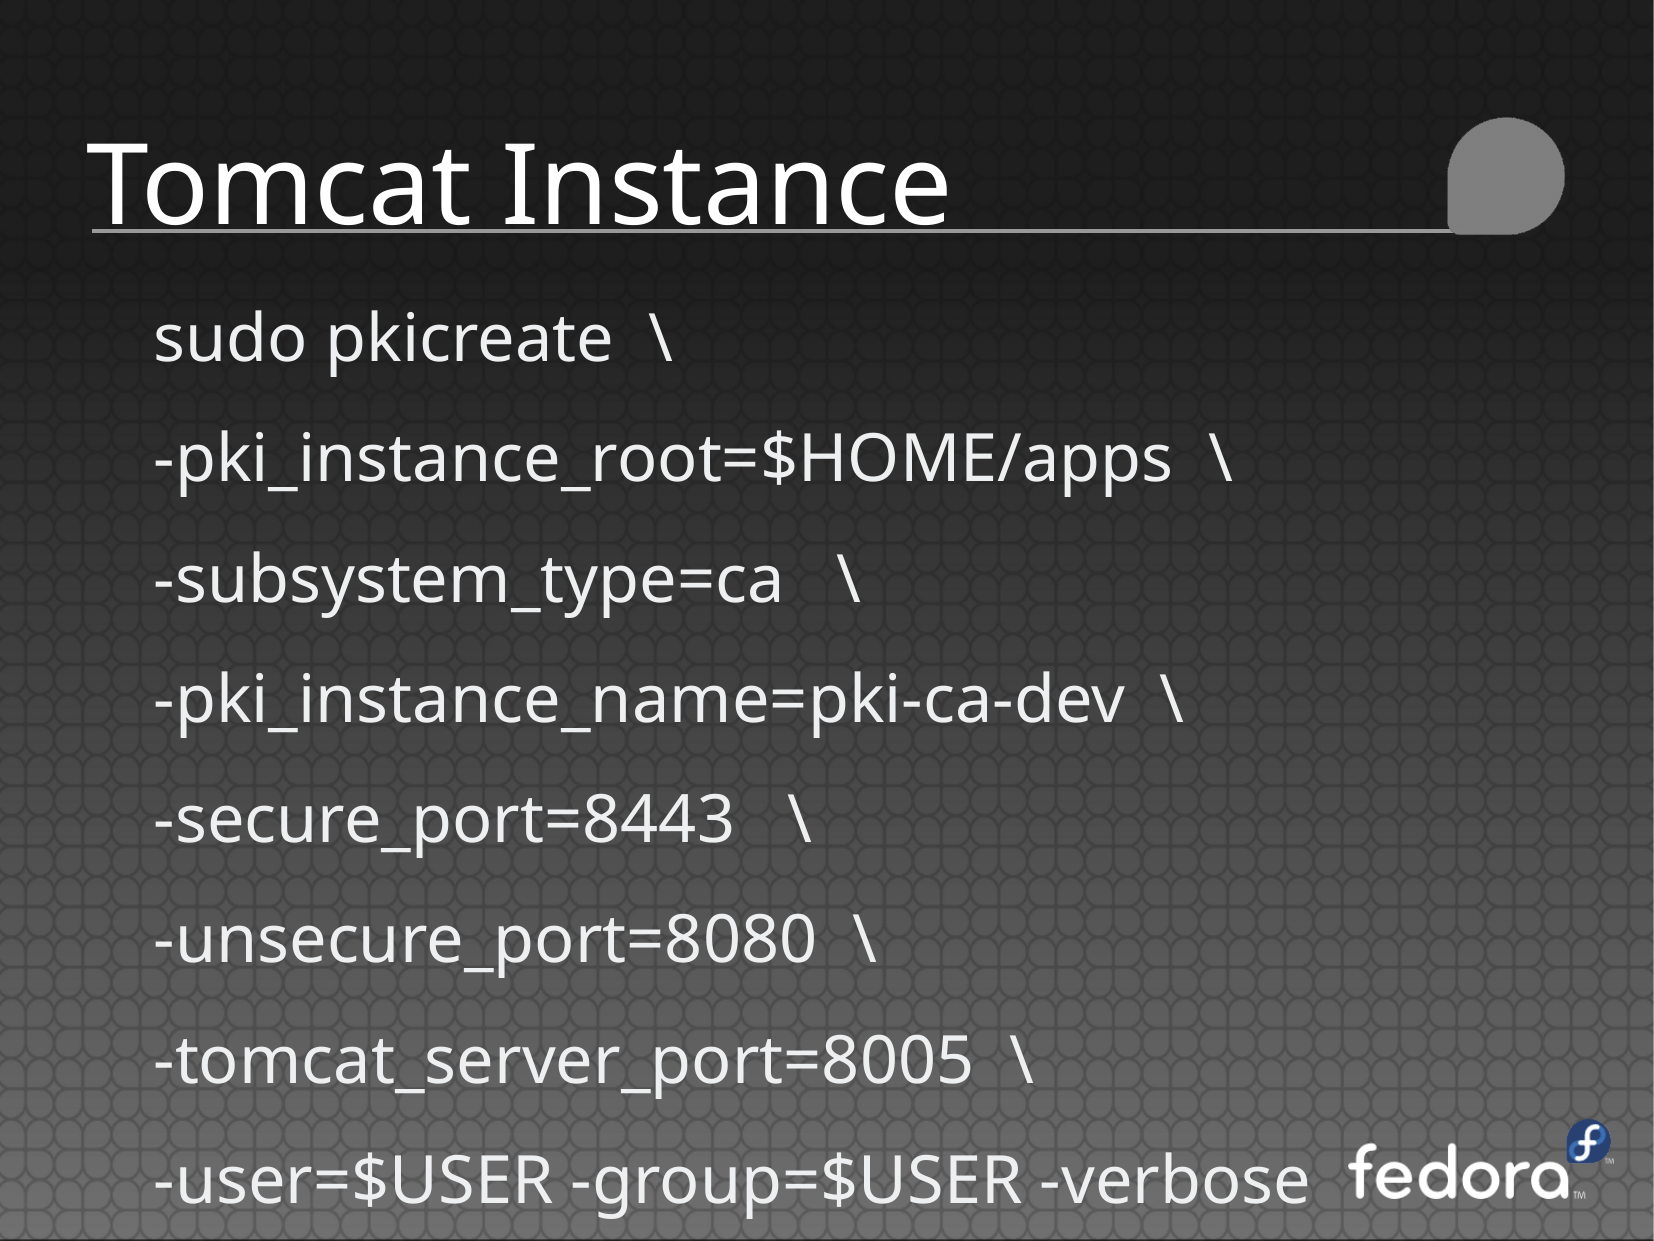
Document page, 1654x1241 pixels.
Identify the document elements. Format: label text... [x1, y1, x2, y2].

list sudo pkicreate \ -pki_instance_root=$HOME/apps \ -subsystem_type=ca \ -pki_instance_name=pki-ca-dev \ -secure_port=8443 \ -unsecure_port=8080 \ -tomcat_server_port=8005 \ -user=$USER -group=$USER -verbose [82, 290, 1571, 1120]
title Tomcat Instance [86, 112, 1576, 249]
picture [0, 0, 1654, 1241]
